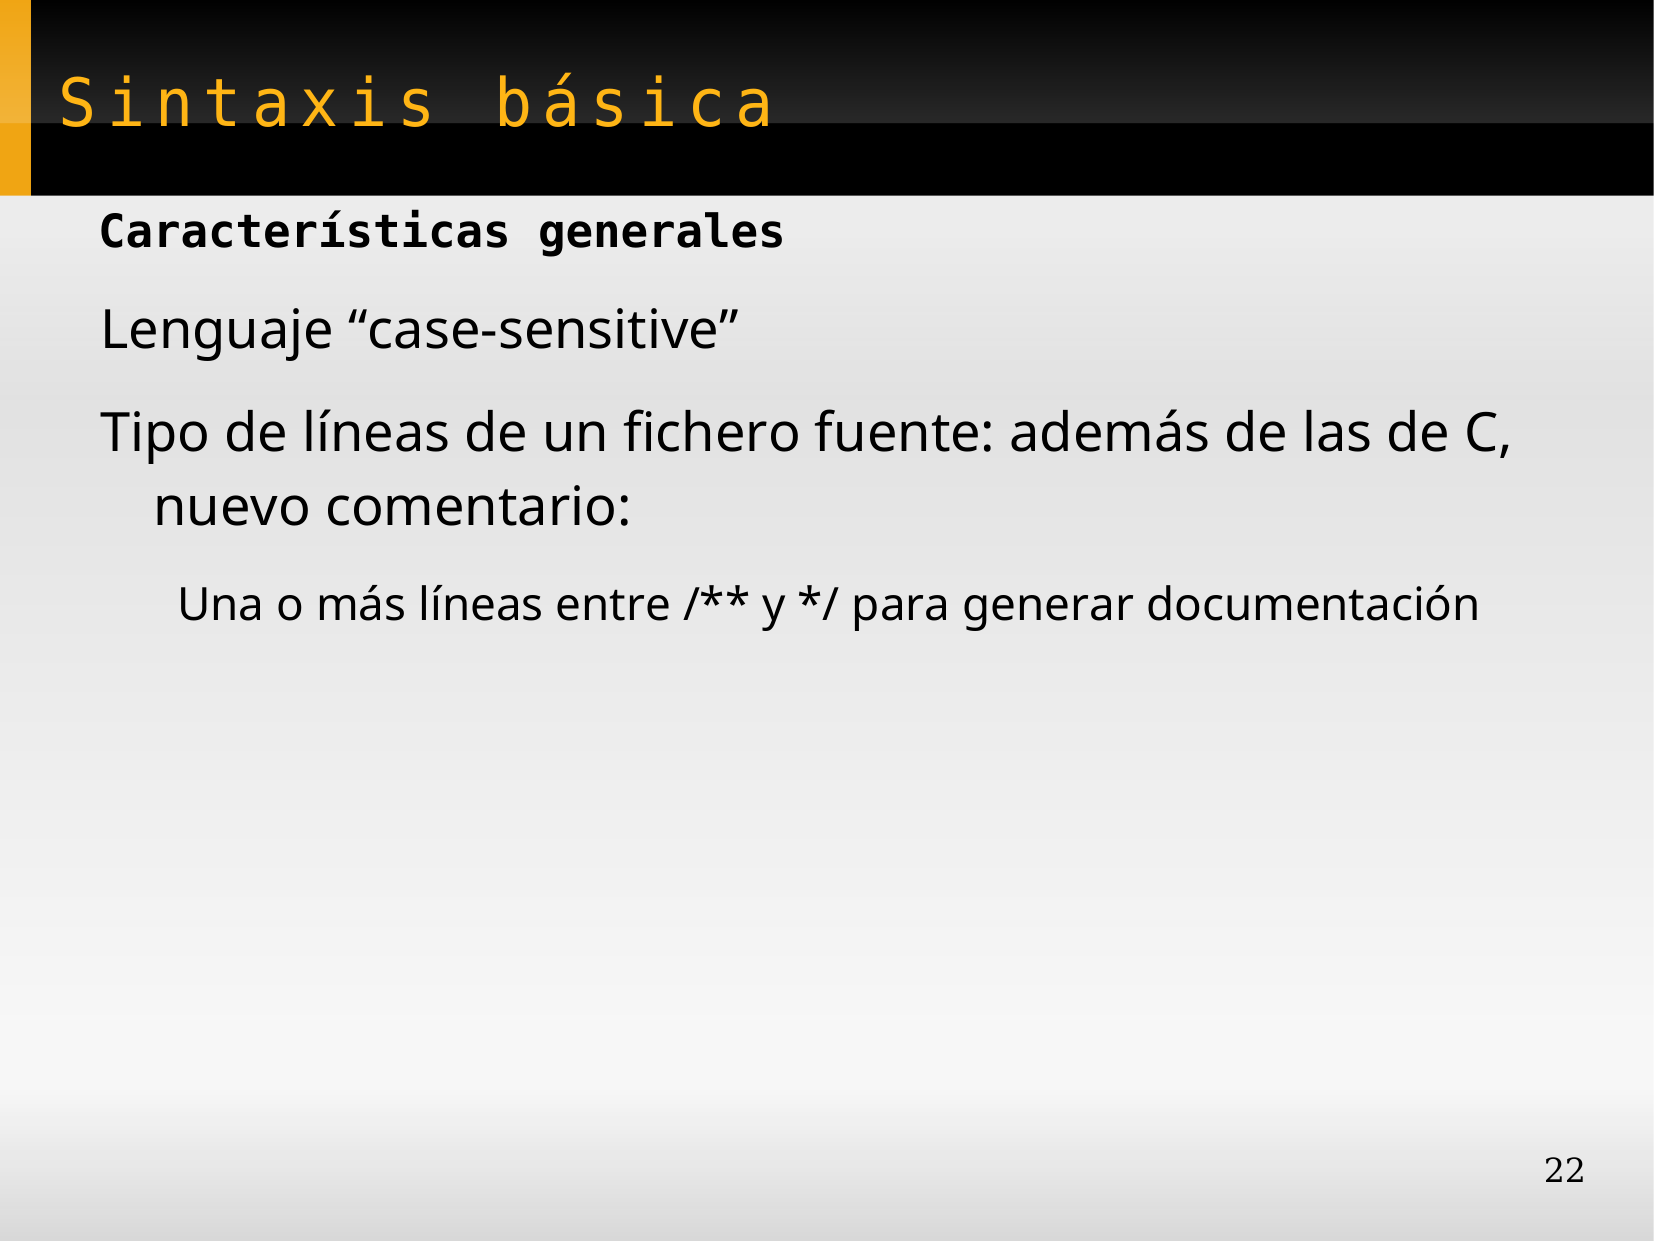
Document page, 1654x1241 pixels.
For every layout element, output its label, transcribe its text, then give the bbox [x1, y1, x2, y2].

list Lenguaje “case-sensitive” Tipo de líneas de un fichero fuente: además de las de C, nuevo comentario: Una o más líneas entre /** y */ para generar documentación [82, 290, 1571, 1109]
title Sintaxis básica [59, 29, 1506, 178]
picture [0, 0, 1654, 1241]
text_box Características generales [83, 197, 801, 266]
